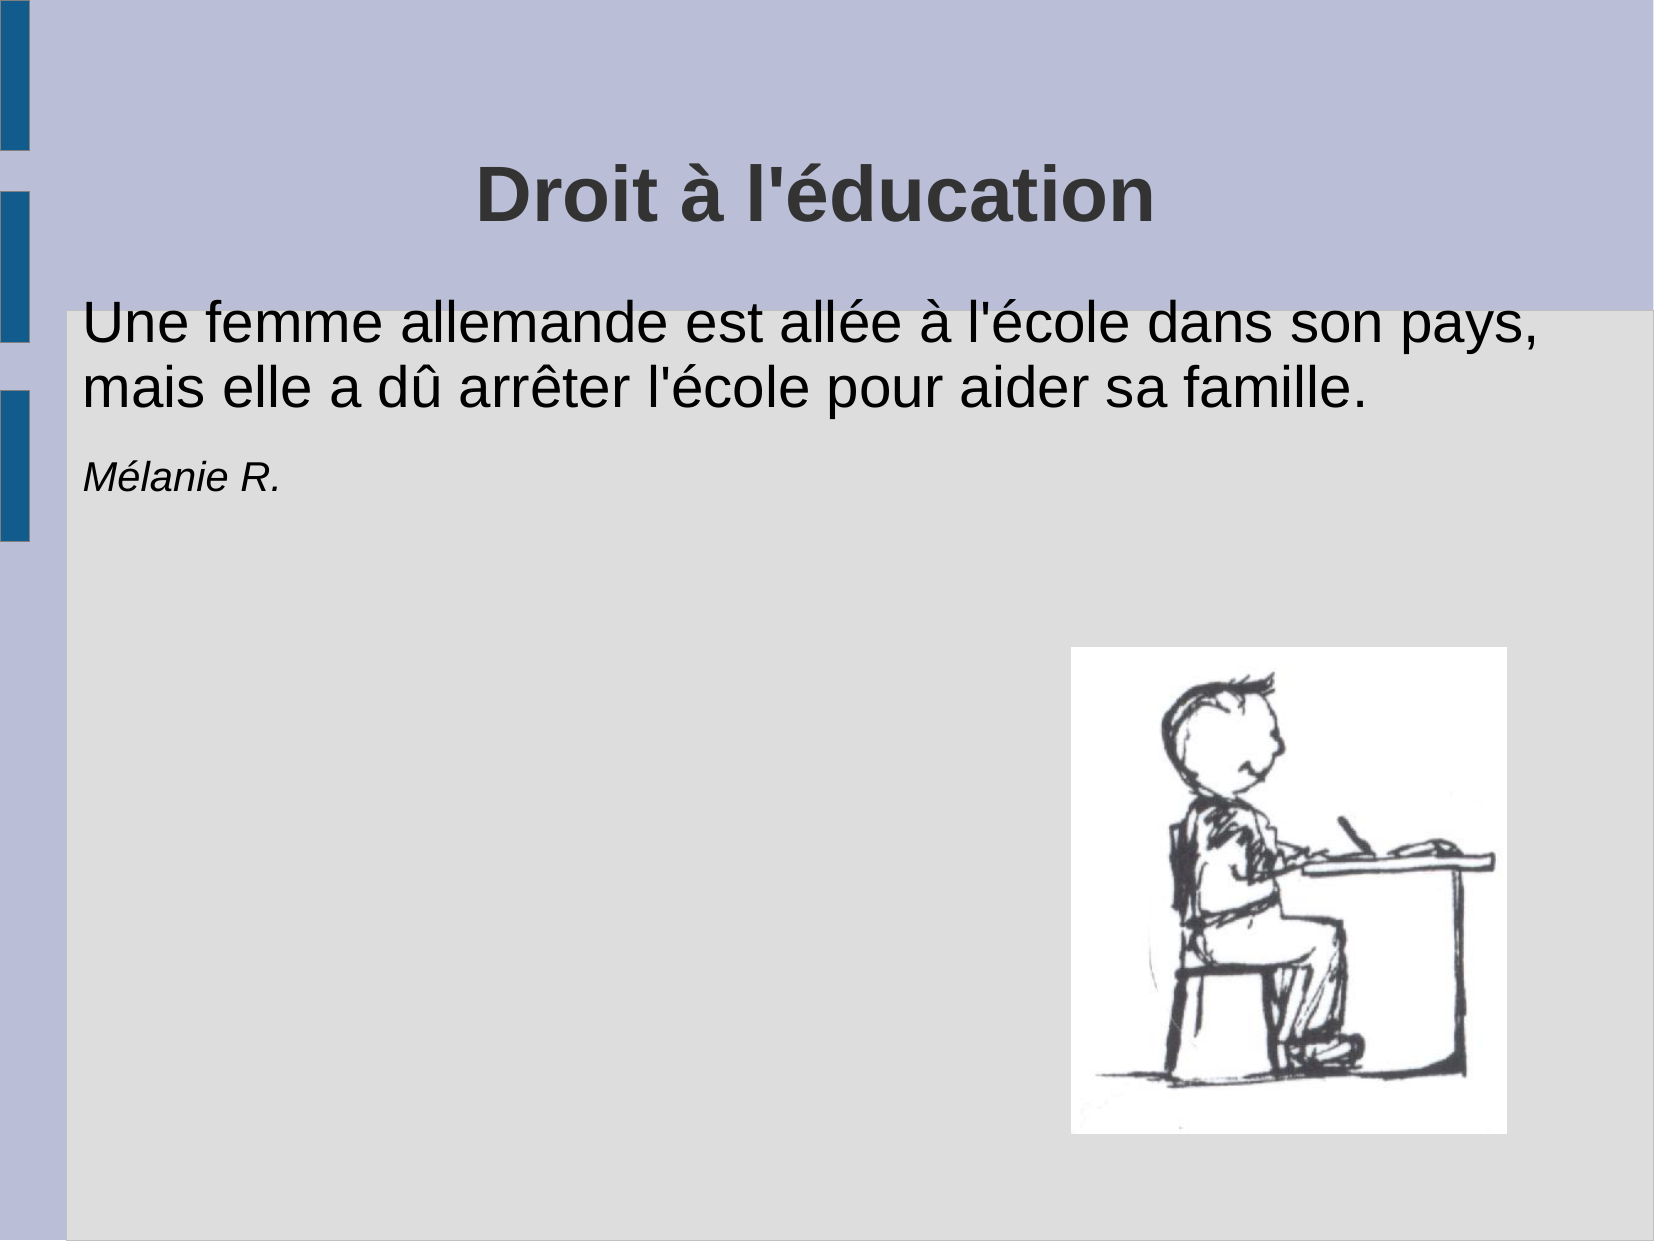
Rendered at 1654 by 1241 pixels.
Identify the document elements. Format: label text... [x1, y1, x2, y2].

title Droit à l'éducation [121, 91, 1534, 290]
list Une femme allemande est allée à l'école dans son pays, mais elle a dû arrêter l'école pour aider sa famille. Mélanie R. [82, 290, 1571, 1109]
picture [1071, 647, 1507, 1134]
